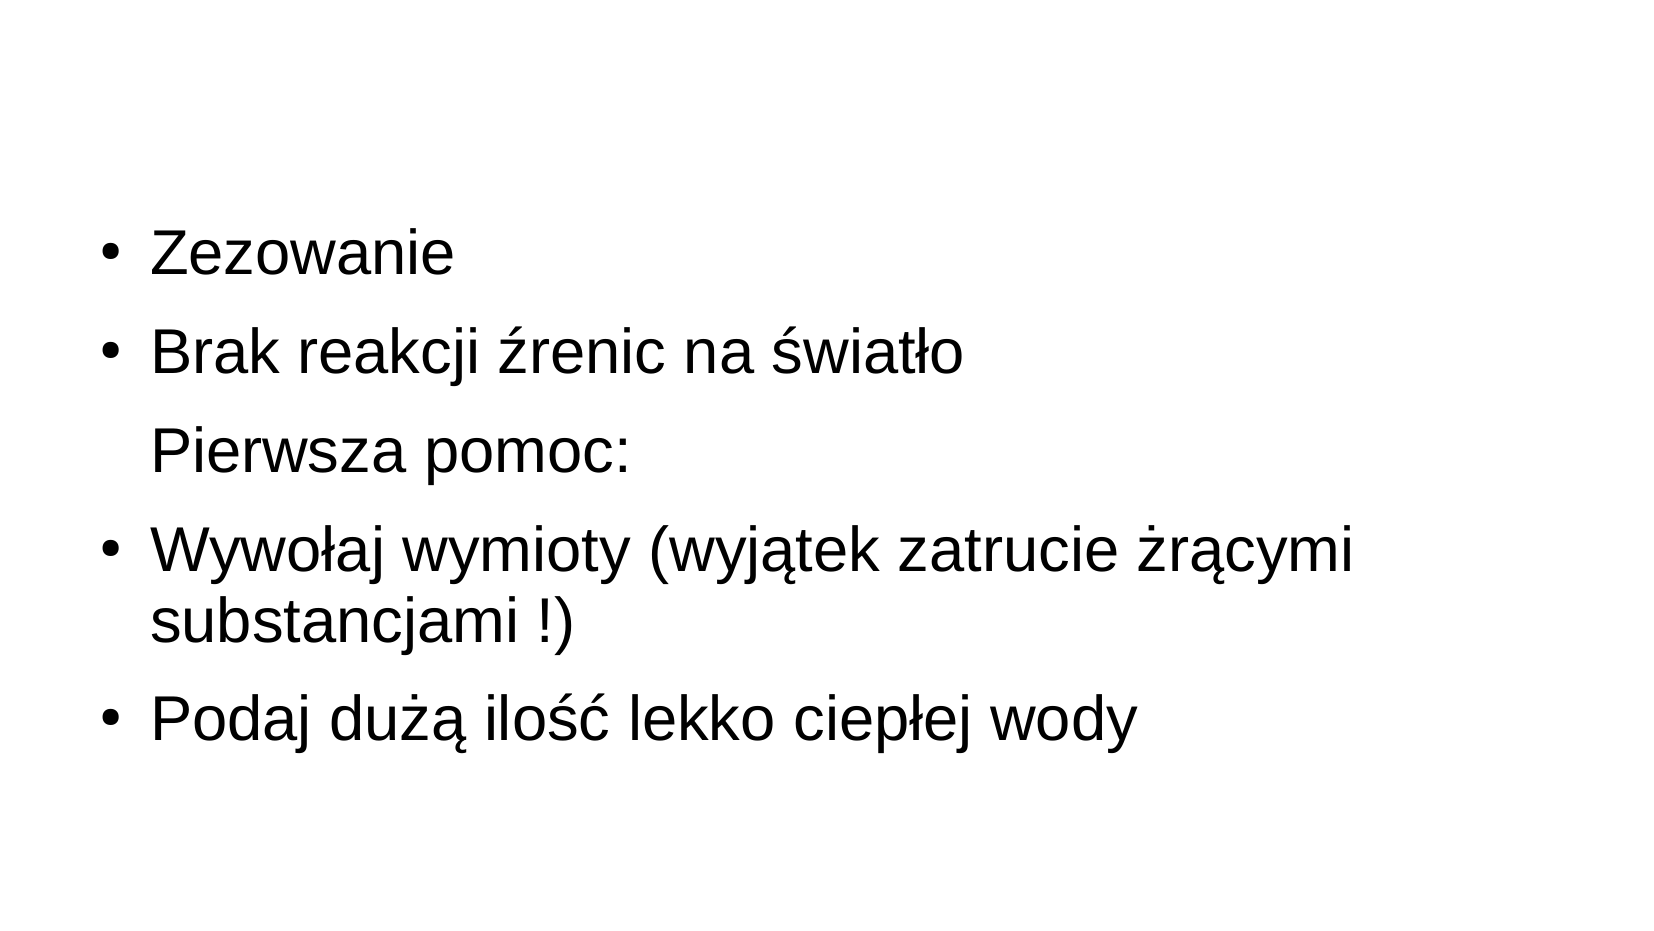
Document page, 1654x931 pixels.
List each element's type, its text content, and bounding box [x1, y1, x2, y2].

list Zezowanie Brak reakcji źrenic na światło Pierwsza pomoc: Wywołaj wymioty (wyjątek zatrucie żrącymi substancjami !) Podaj dużą ilość lekko ciepłej wody [82, 217, 1571, 758]
